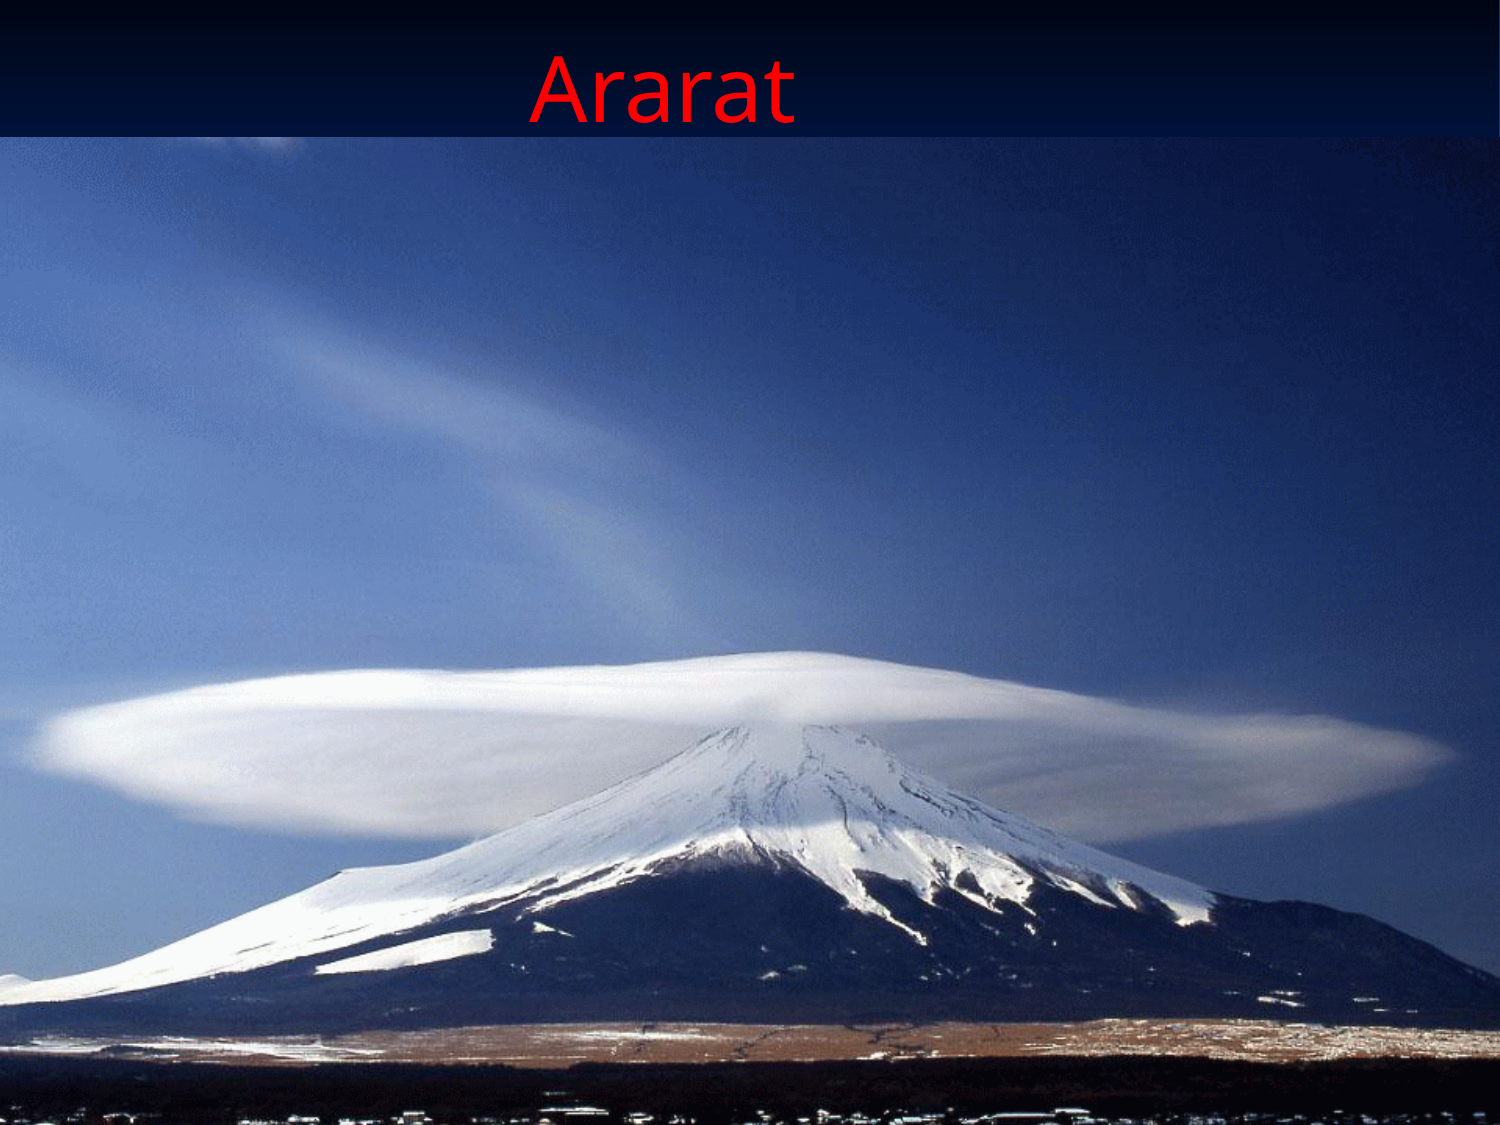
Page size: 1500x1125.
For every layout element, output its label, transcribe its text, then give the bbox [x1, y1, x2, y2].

title Ararat [0, 0, 1350, 137]
picture [0, 137, 1500, 1125]
